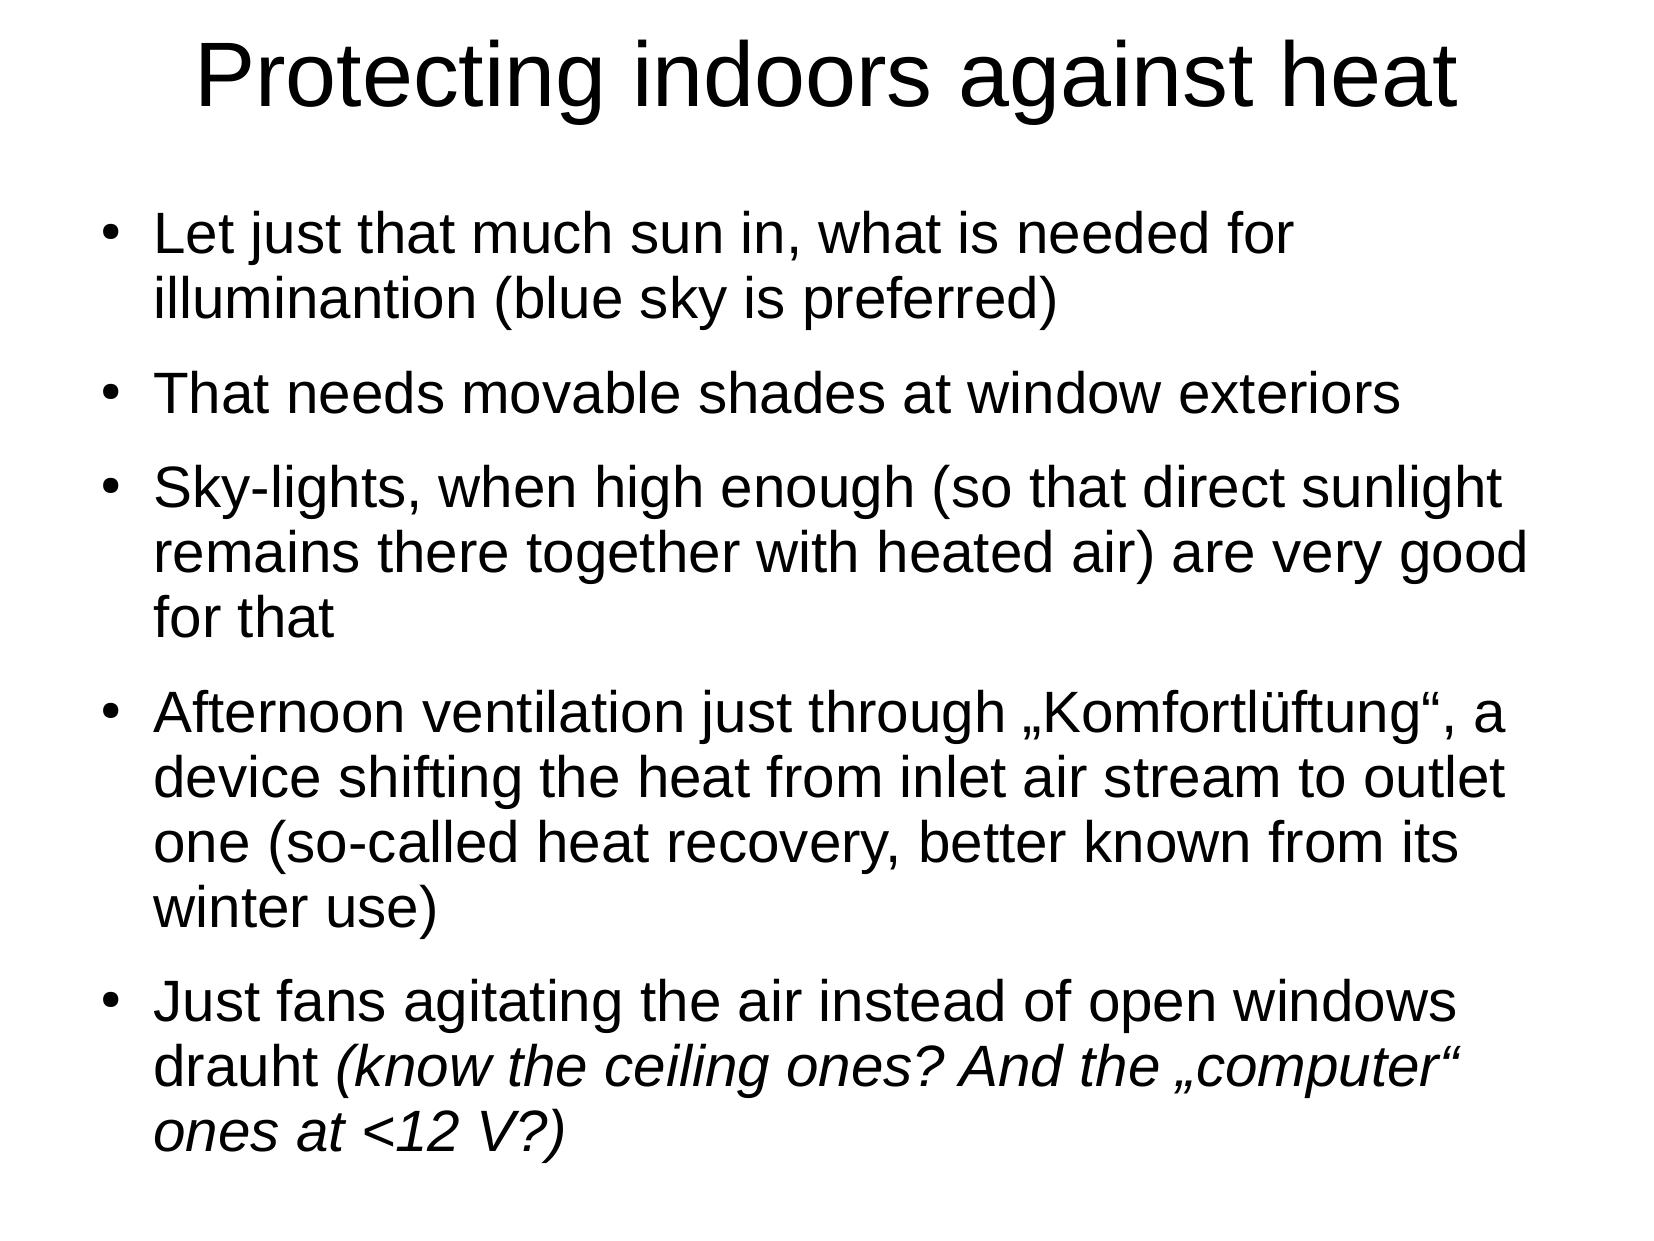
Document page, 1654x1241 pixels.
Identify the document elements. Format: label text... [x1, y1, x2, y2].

list Let just that much sun in, what is needed for illuminantion (blue sky is preferred) That needs movable shades at window exteriors Sky-lights, when high enough (so that direct sunlight remains there together with heated air) are very good for that Afternoon ventilation just through „Komfortlüftung“, a device shifting the heat from inlet air stream to outlet one (so-called heat recovery, better known from its winter use) Just fans agitating the air instead of open windows drauht (know the ceiling ones? And the „computer“ ones at <12 V?) [82, 200, 1571, 1241]
title Protecting indoors against heat [94, 23, 1560, 127]
